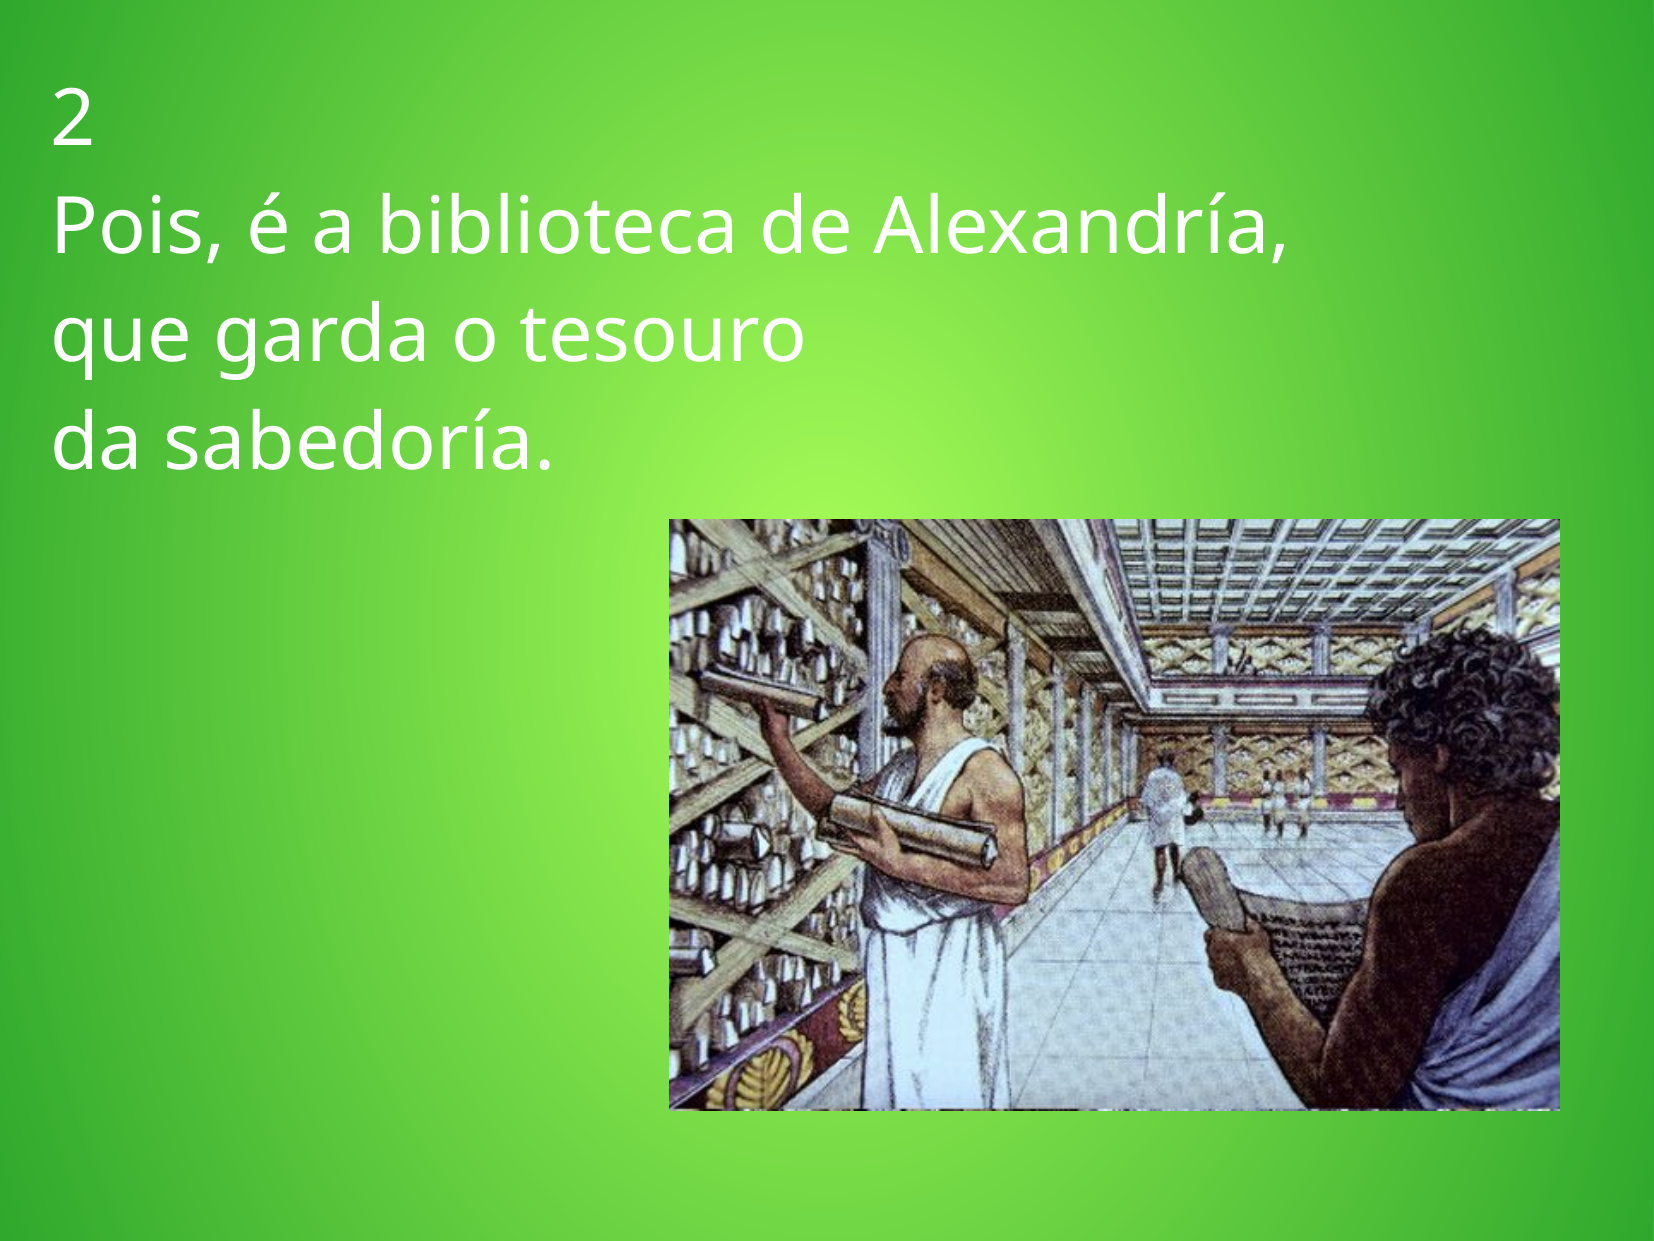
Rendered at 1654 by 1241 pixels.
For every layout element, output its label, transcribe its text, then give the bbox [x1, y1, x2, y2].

picture [669, 519, 1560, 1111]
text_box 2 Pois, é a biblioteca de Alexandría, que garda o tesouro da sabedoría. [35, 53, 1654, 509]
